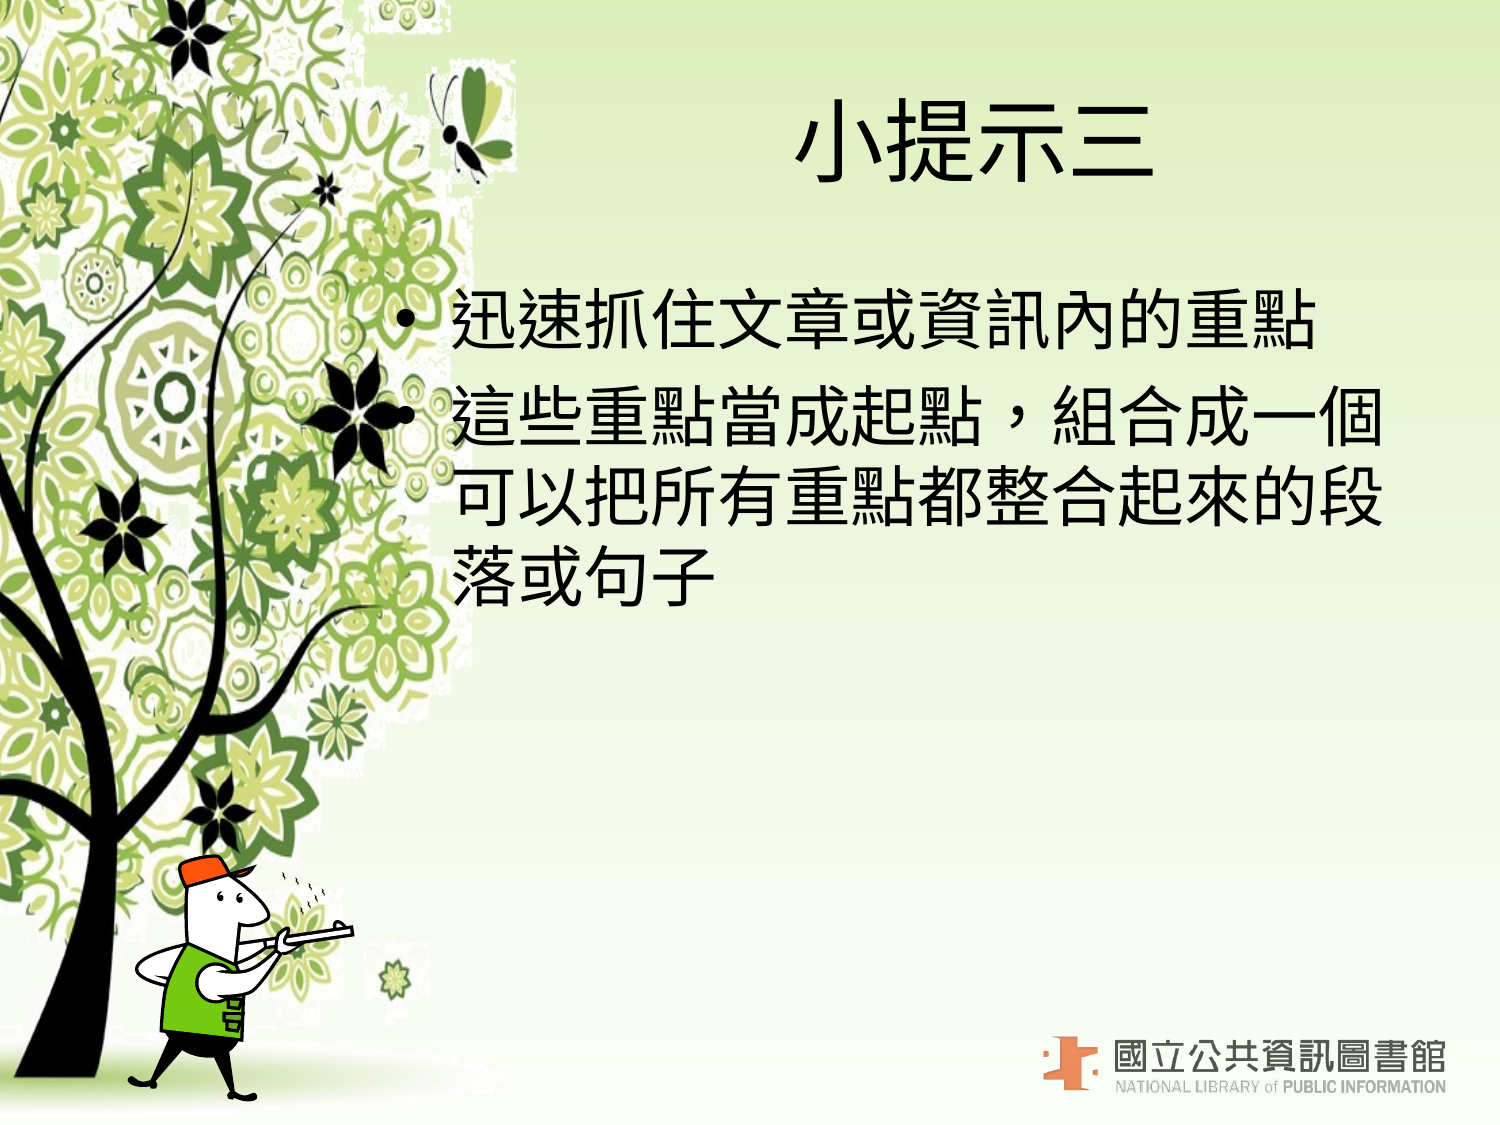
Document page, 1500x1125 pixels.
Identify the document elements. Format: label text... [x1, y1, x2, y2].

list 迅速抓住文章或資訊內的重點 這些重點當成起點，組合成一個可以把所有重點都整合起來的段落或句子 [386, 262, 1426, 1005]
picture [0, 0, 581, 1125]
text_box [581, 0, 1500, 1125]
title 小提示三 [527, 45, 1426, 233]
